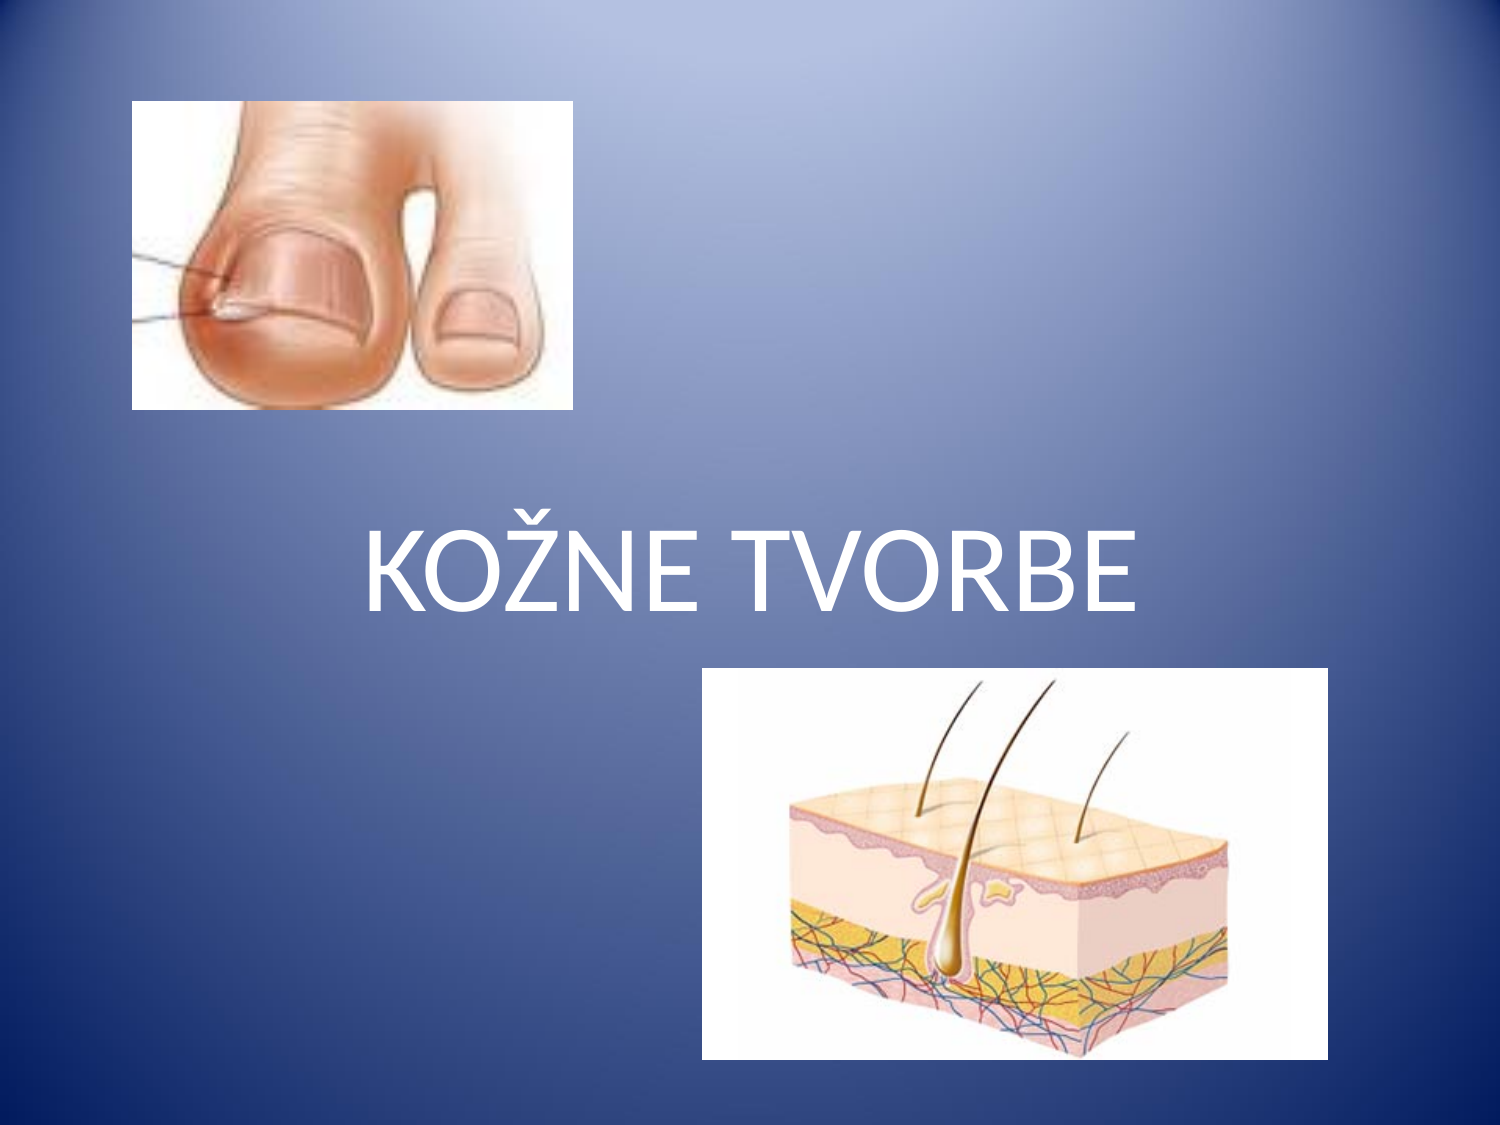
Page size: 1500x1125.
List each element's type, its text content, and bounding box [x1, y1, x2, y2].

title KOŽNE TVORBE [76, 467, 1427, 656]
picture [0, 0, 1500, 1125]
